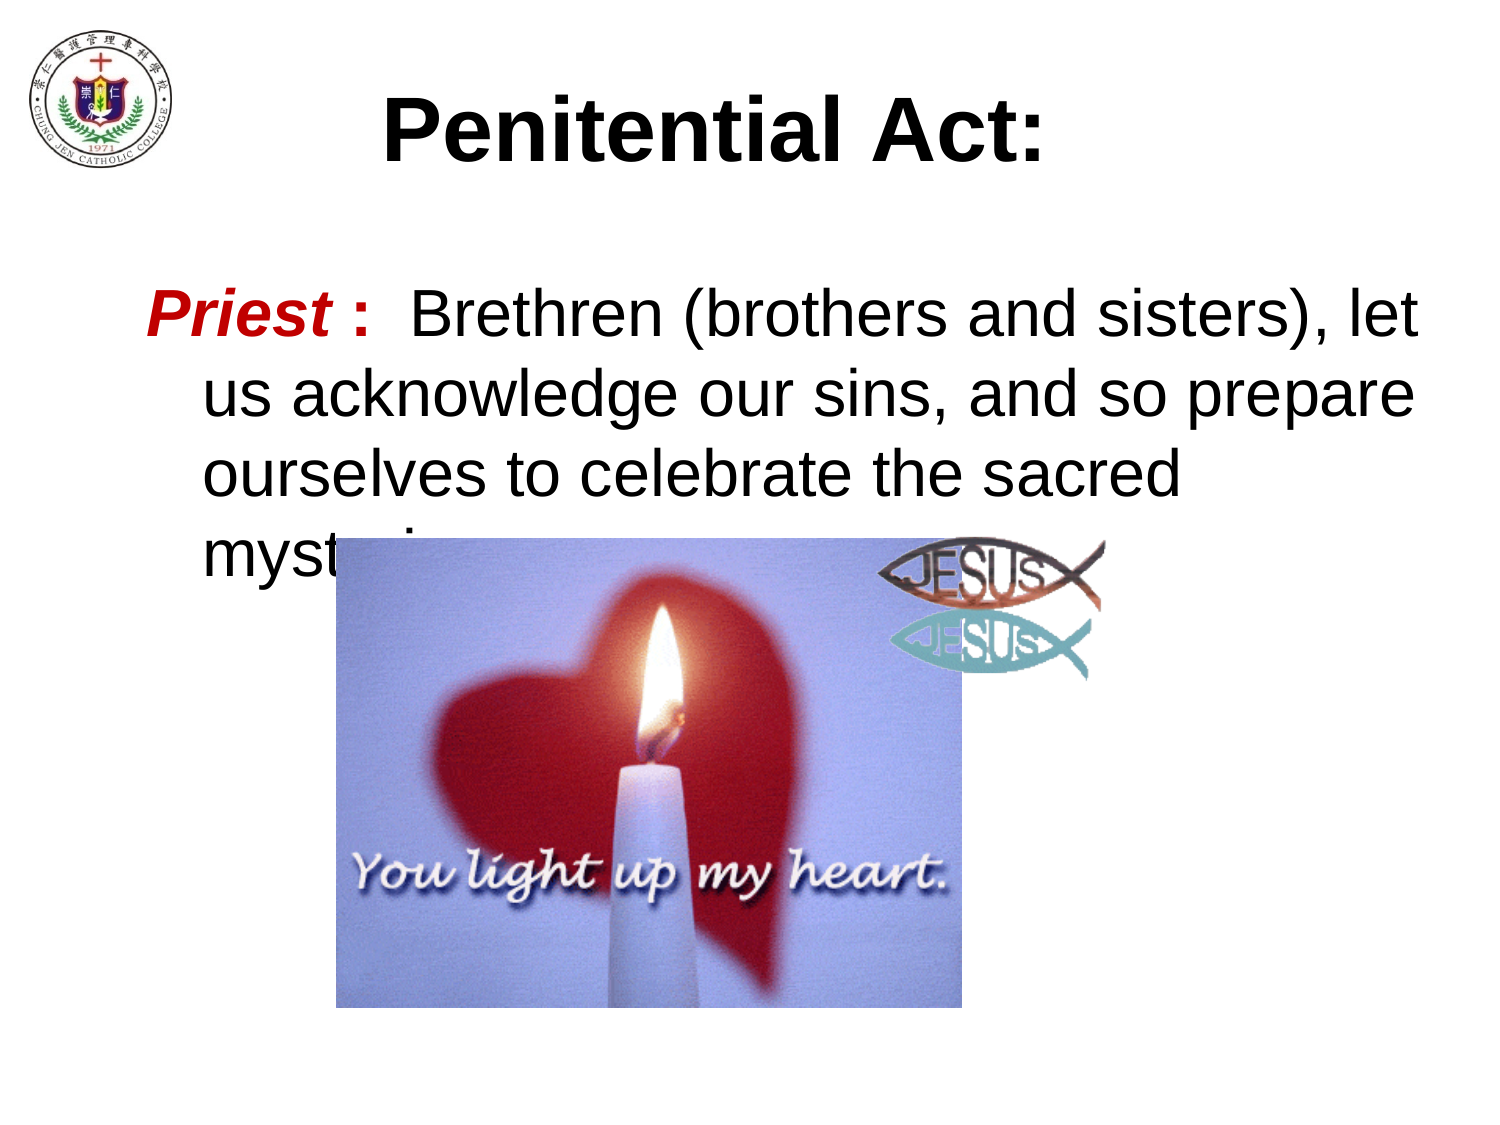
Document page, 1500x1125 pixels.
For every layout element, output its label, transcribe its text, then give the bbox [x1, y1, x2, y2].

picture [336, 515, 1114, 1008]
title Penitential Act: [150, 31, 1282, 219]
list Priest : Brethren (brothers and sisters), let us acknowledge our sins, and so prepare ourselves to celebrate the sacred mysteries. [75, 262, 1459, 1005]
